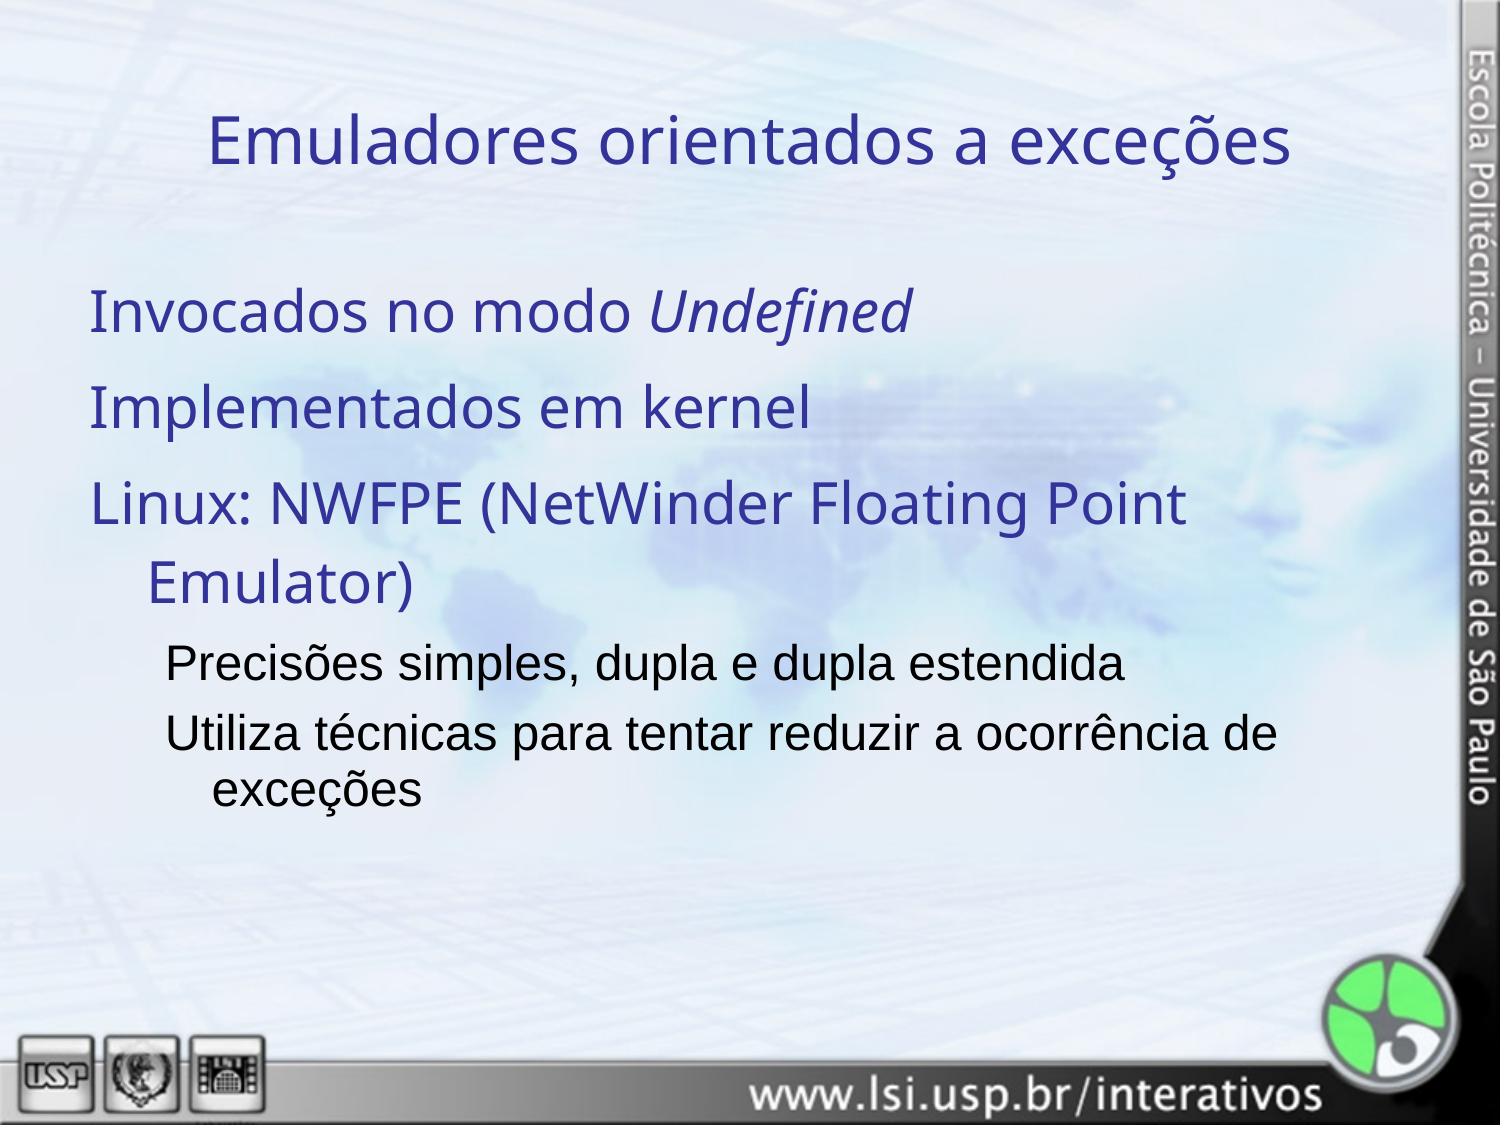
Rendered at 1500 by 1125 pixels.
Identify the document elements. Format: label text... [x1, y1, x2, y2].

title Emuladores orientados a exceções [75, 45, 1426, 233]
list Invocados no modo Undefined Implementados em kernel Linux: NWFPE (NetWinder Floating Point Emulator) Precisões simples, dupla e dupla estendida Utiliza técnicas para tentar reduzir a ocorrência de exceções [75, 262, 1426, 1006]
picture [0, 0, 1500, 1125]
